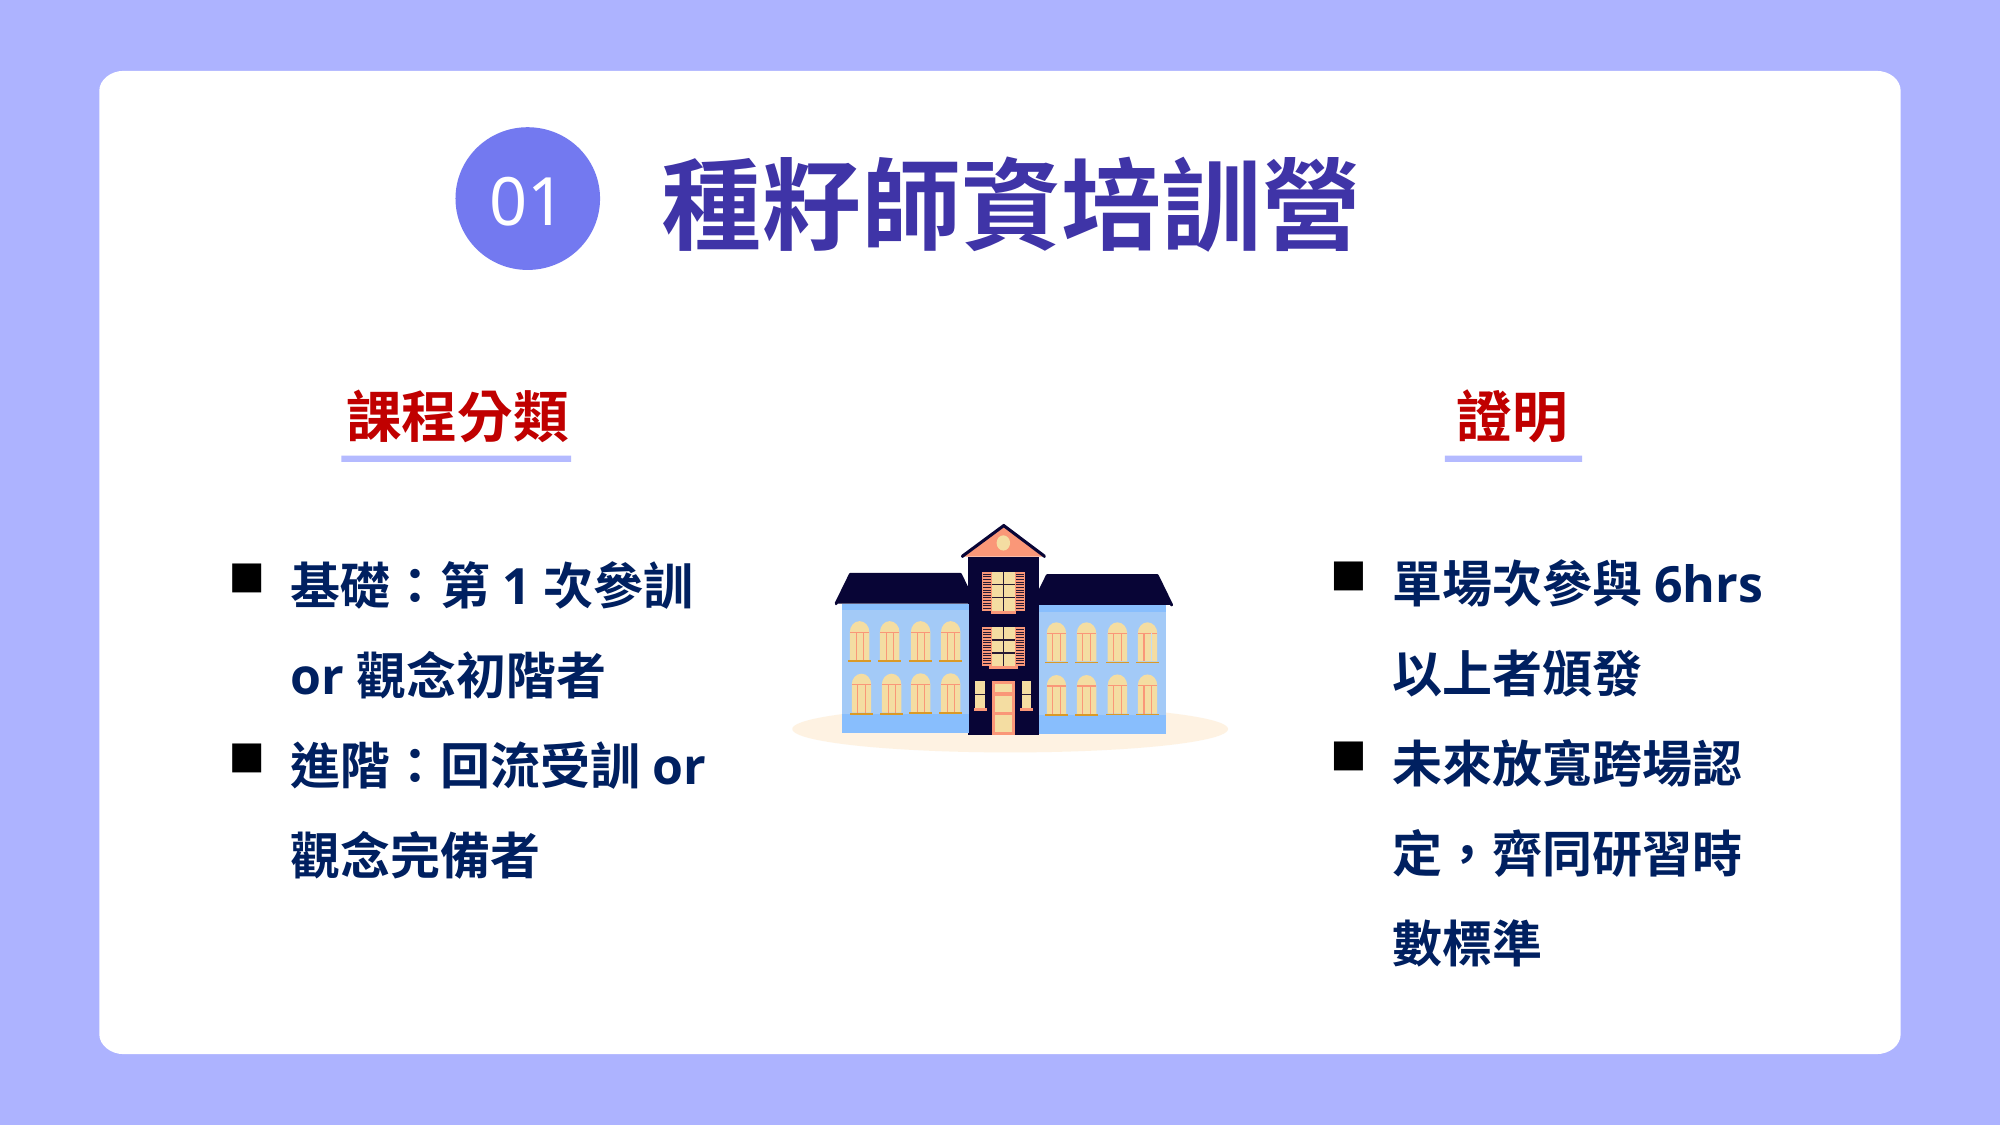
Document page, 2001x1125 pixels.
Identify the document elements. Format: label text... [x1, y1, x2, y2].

text_box [792, 523, 1229, 753]
text_box 課程分類 [299, 361, 616, 483]
text_box 基礎：第1次參訓or觀念初階者 進階：回流受訓or觀念完備者 [213, 517, 722, 893]
title 種籽師資培訓營 [641, 122, 1464, 267]
text_box 01 [455, 127, 601, 270]
text_box 單場次參與6hrs以上者頒發 未來放寬跨場認定，齊同研習時數標準 [1314, 515, 1790, 981]
text_box 證明 [1436, 361, 1591, 453]
